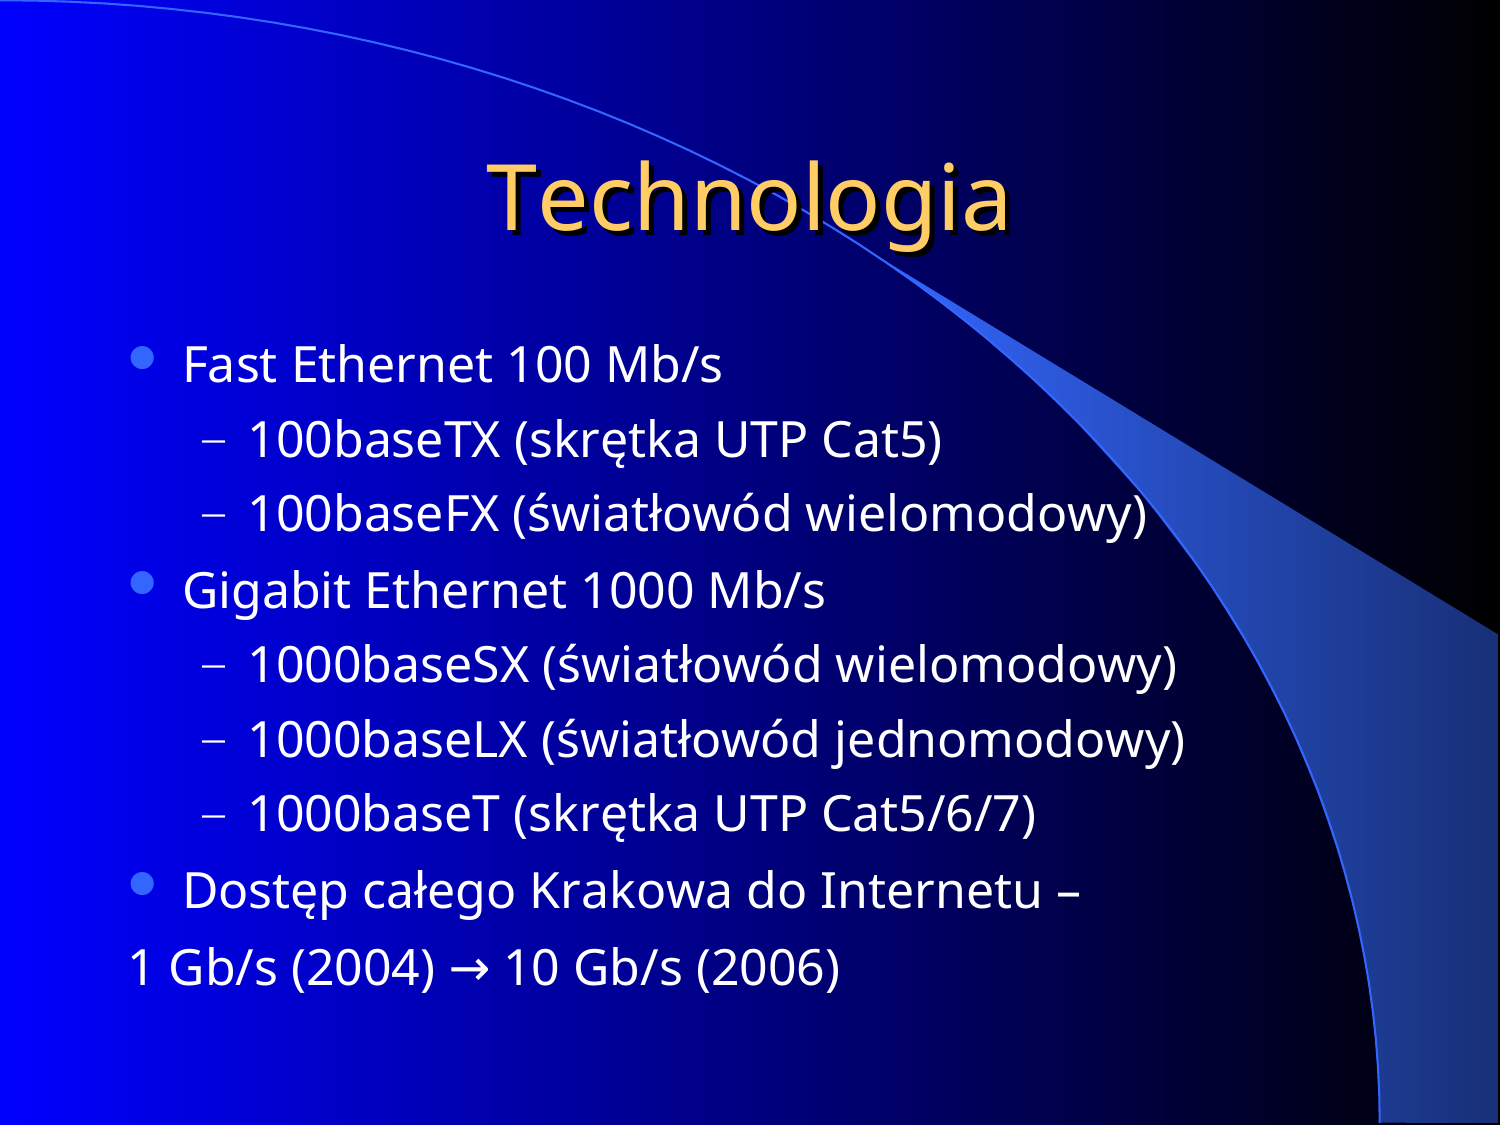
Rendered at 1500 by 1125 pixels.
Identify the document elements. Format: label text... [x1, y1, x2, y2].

list Fast Ethernet 100 Mb/s 100baseTX (skrętka UTP Cat5) 100baseFX (światłowód wielomodowy) Gigabit Ethernet 1000 Mb/s 1000baseSX (światłowód wielomodowy) 1000baseLX (światłowód jednomodowy) 1000baseT (skrętka UTP Cat5/6/7) Dostęp całego Krakowa do Internetu – 1 Gb/s (2004) → 10 Gb/s (2006) [112, 324, 1388, 1000]
title Technologia [112, 99, 1388, 288]
